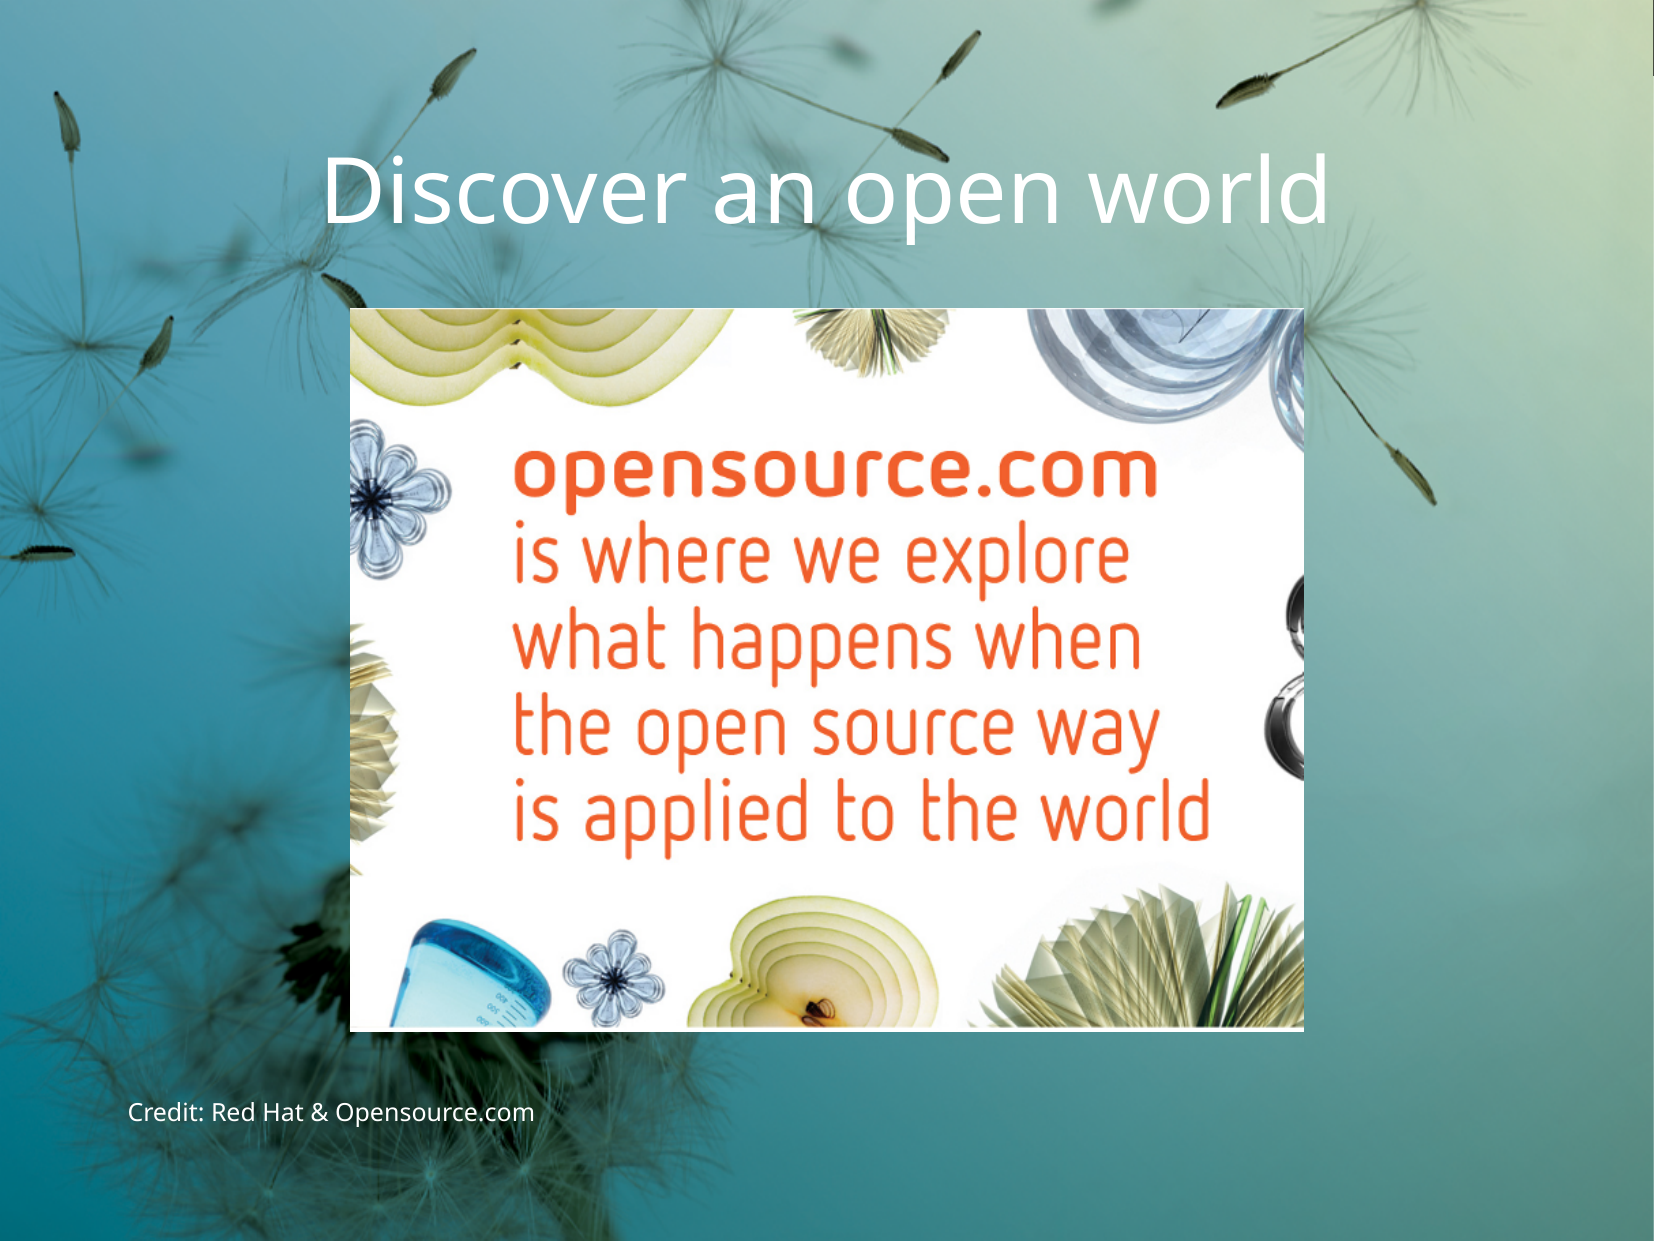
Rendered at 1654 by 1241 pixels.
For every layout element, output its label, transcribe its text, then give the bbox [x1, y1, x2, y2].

title Discover an open world [82, 84, 1571, 292]
text_box Credit: Red Hat & Opensource.com [112, 1087, 561, 1131]
picture [0, 0, 1654, 1241]
